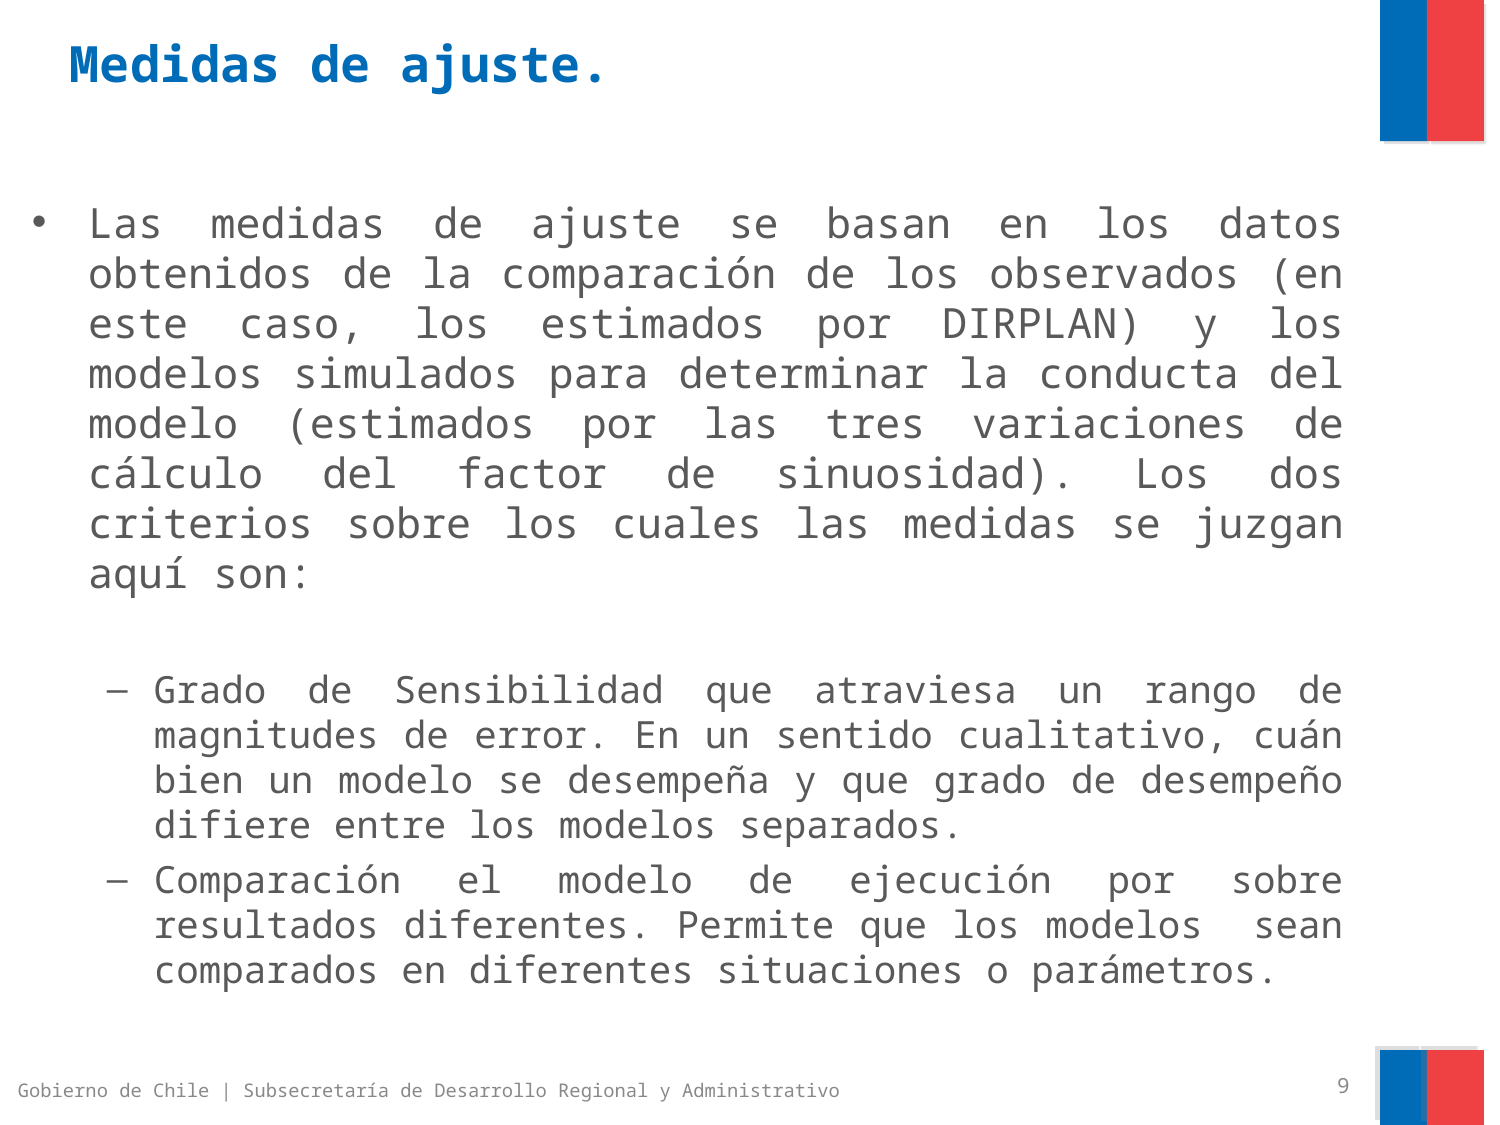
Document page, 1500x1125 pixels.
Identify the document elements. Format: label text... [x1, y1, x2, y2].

text_box <número> [1014, 1070, 1365, 1103]
title Medidas de ajuste. [24, 24, 1365, 213]
list Las medidas de ajuste se basan en los datos obtenidos de la comparación de los observados (en este caso, los estimados por DIRPLAN) y los modelos simulados para determinar la conducta del modelo (estimados por las tres variaciones de cálculo del factor de sinuosidad). Los dos criterios sobre los cuales las medidas se juzgan aquí son: Grado de Sensibilidad que atraviesa un rango de magnitudes de error. En un sentido cualitativo, cuán bien un modelo se desempeña y que grado de desempeño difiere entre los modelos separados. Comparación el modelo de ejecución por sobre resultados diferentes. Permite que los modelos sean comparados en diferentes situaciones o parámetros. [16, 188, 1359, 947]
text_box Gobierno de Chile | Subsecretaría de Desarrollo Regional y Administrativo [3, 1070, 976, 1112]
